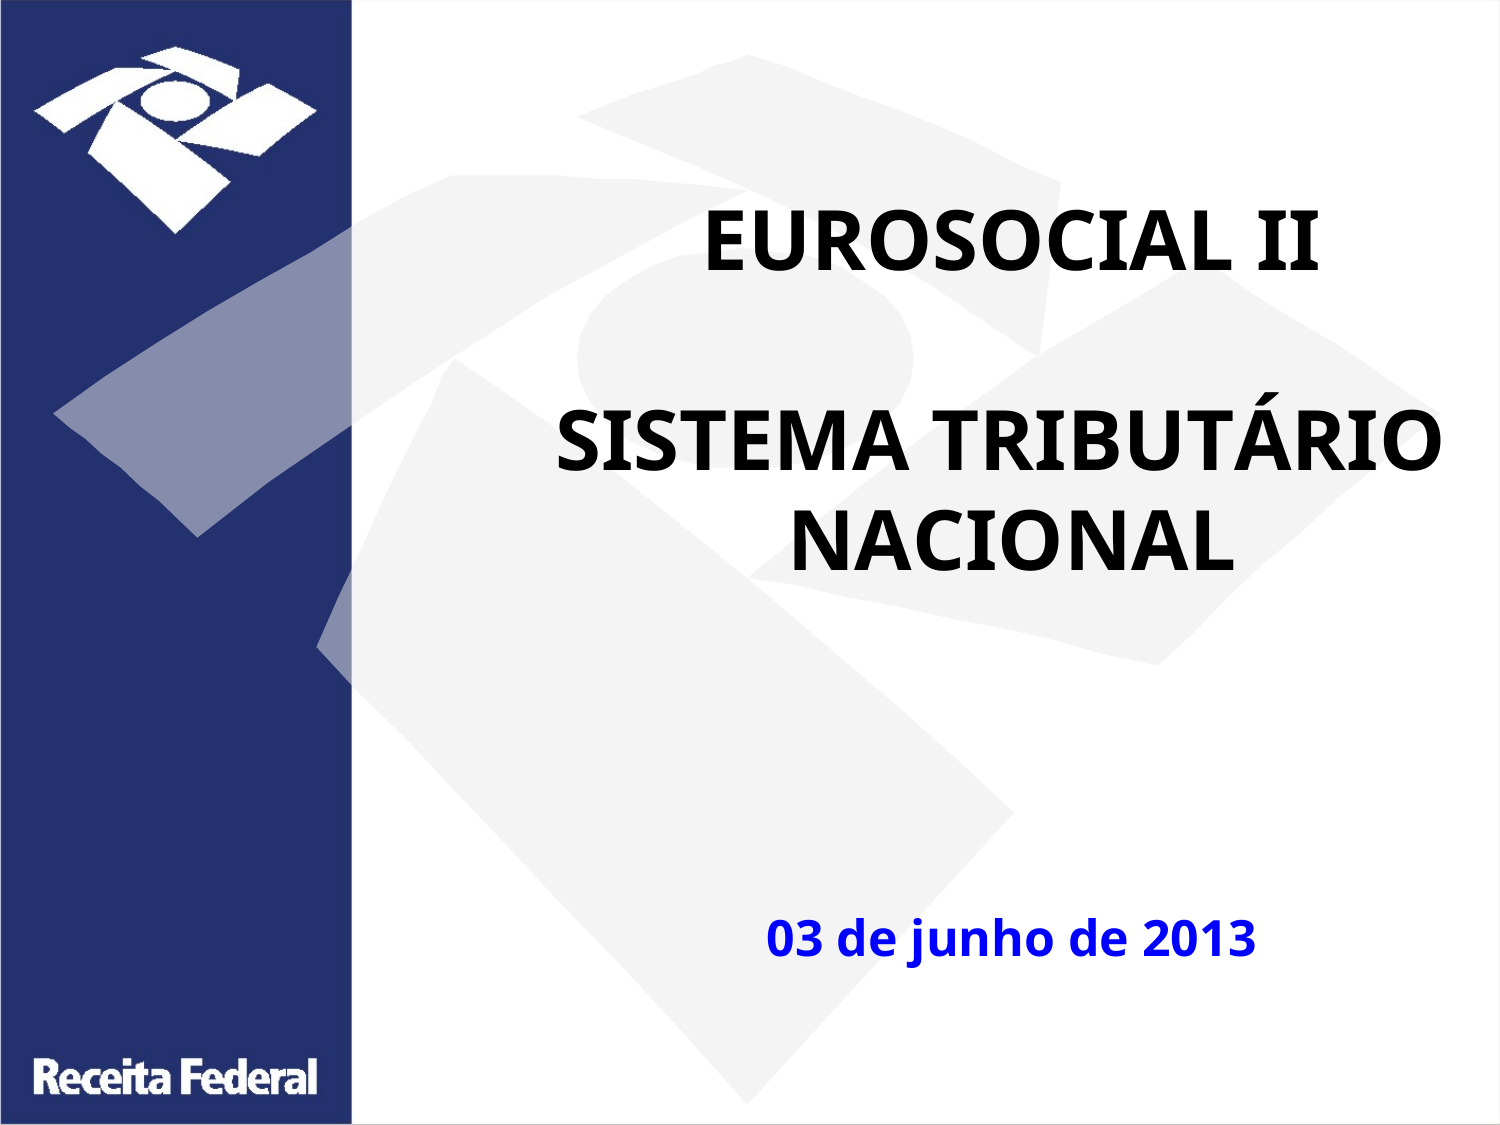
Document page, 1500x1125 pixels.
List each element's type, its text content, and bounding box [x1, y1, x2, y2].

text_box EUROSOCIAL II SISTEMA TRIBUTÁRIO NACIONAL 03 de junho de 2013 [540, 58, 1483, 975]
picture [0, 0, 1500, 1125]
